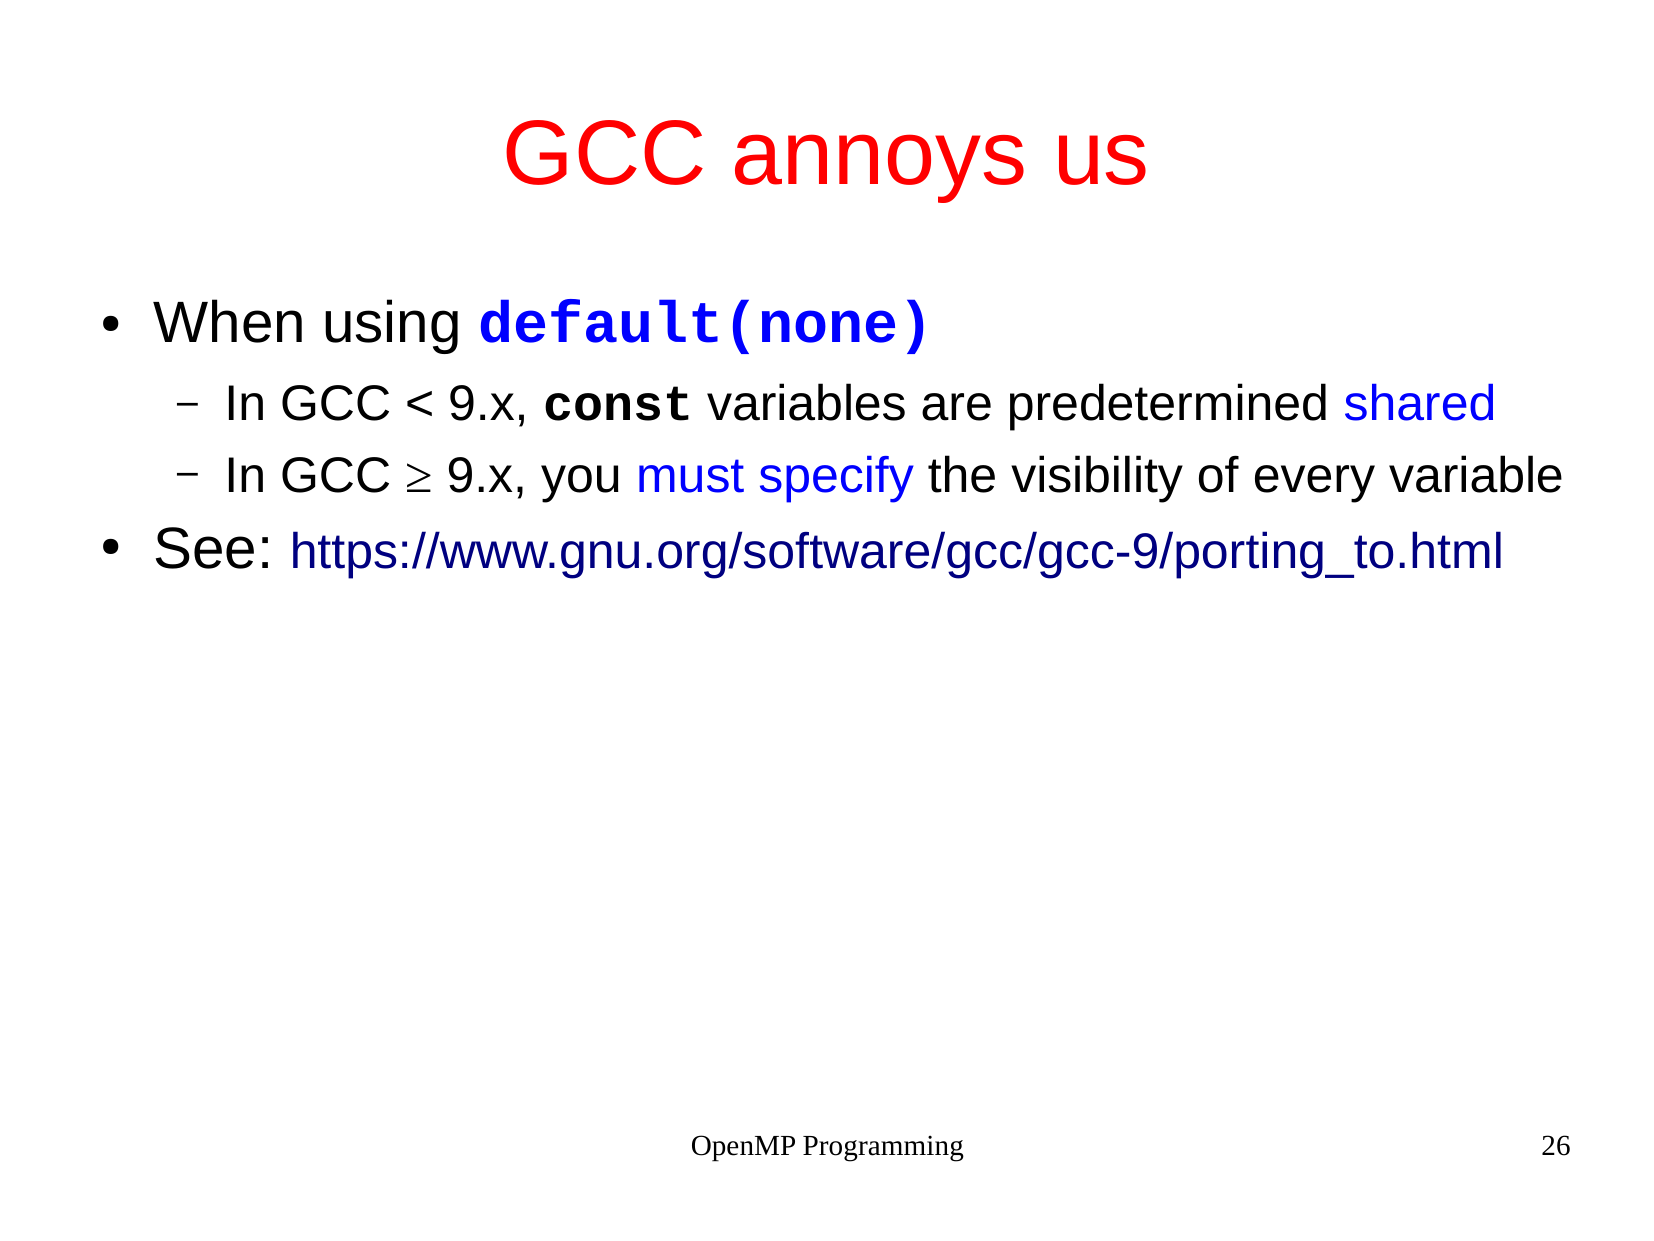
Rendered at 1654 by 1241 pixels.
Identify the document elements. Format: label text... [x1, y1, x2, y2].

list When using default(none) In GCC < 9.x, const variables are predetermined shared In GCC ≥ 9.x, you must specify the visibility of every variable See: https://www.gnu.org/software/gcc/gcc-9/porting_to.html [82, 290, 1571, 1109]
title GCC annoys us [82, 49, 1571, 257]
